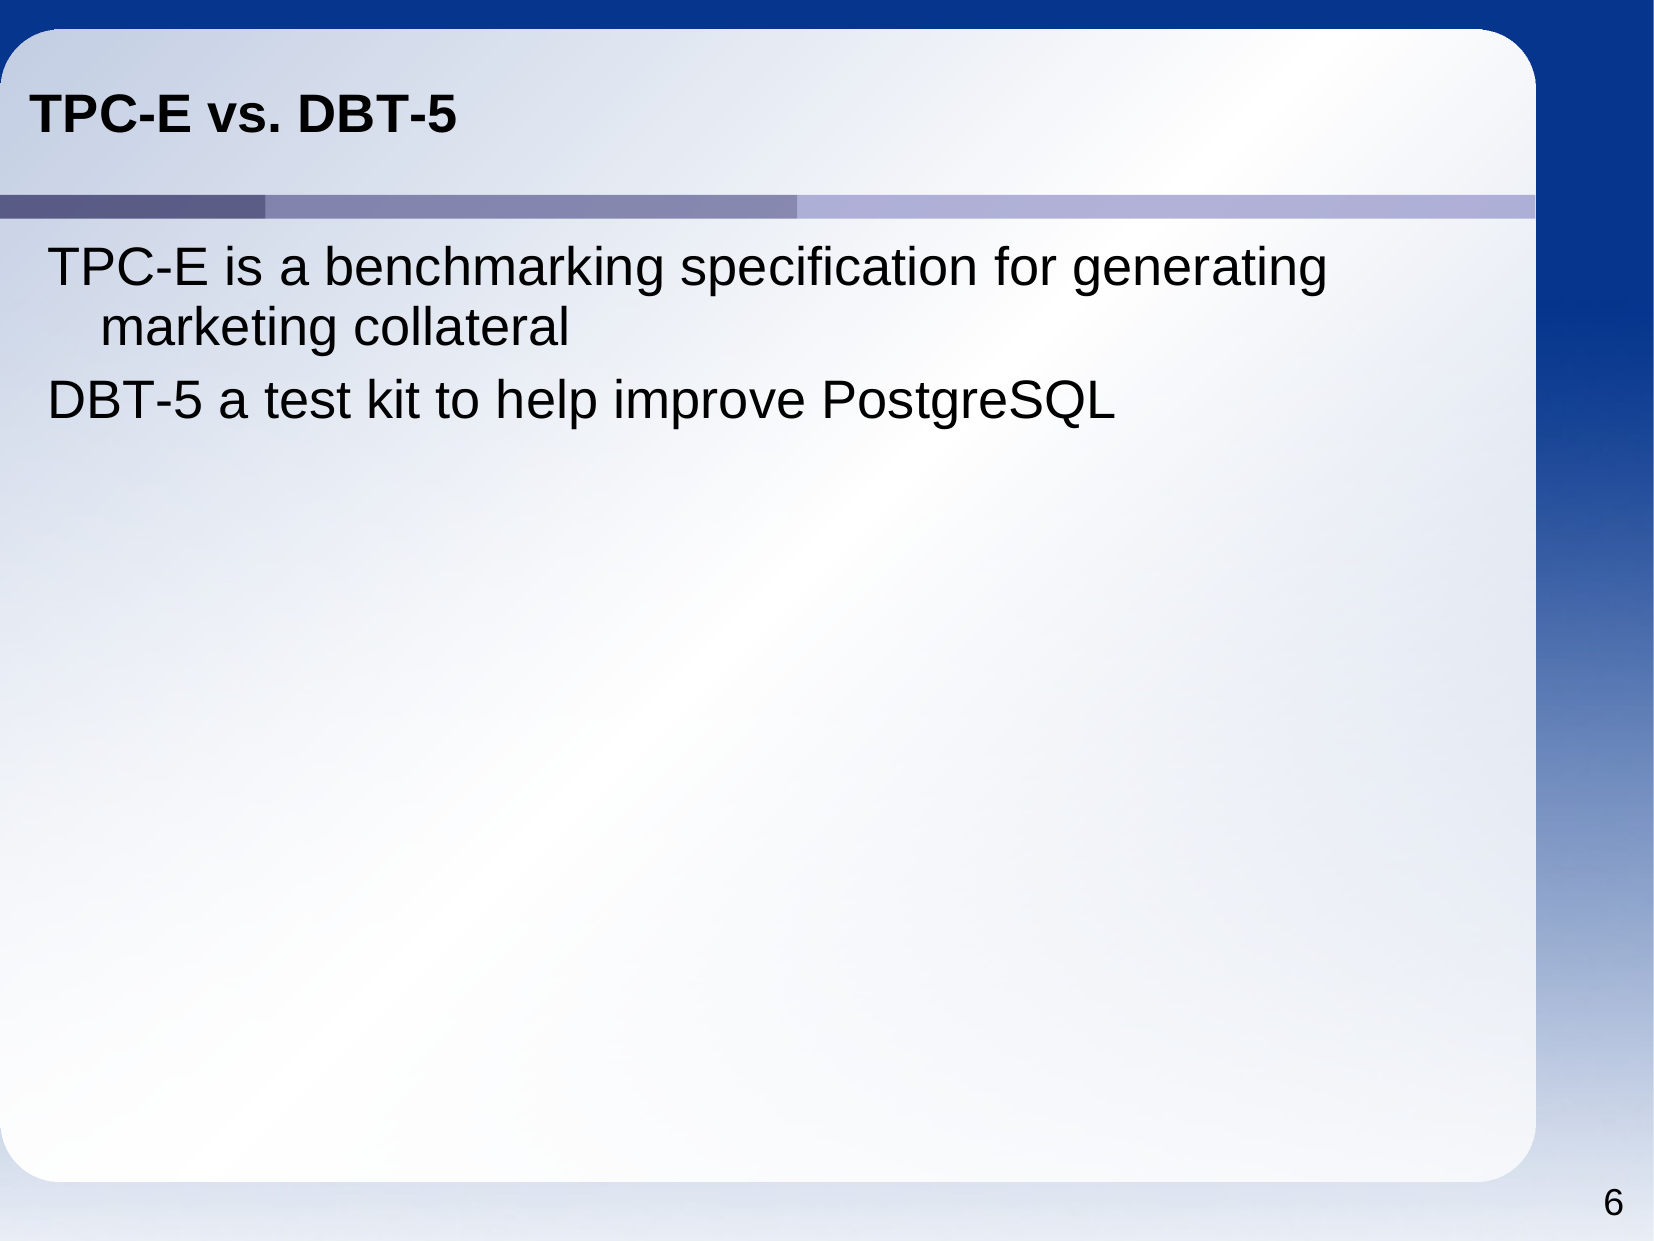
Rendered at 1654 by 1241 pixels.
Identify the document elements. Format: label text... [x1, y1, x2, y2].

list TPC-E is a benchmarking specification for generating marketing collateral DBT-5 a test kit to help improve PostgreSQL [29, 236, 1506, 1152]
title TPC-E vs. DBT-5 [29, 49, 1506, 178]
picture [0, 0, 1654, 1241]
